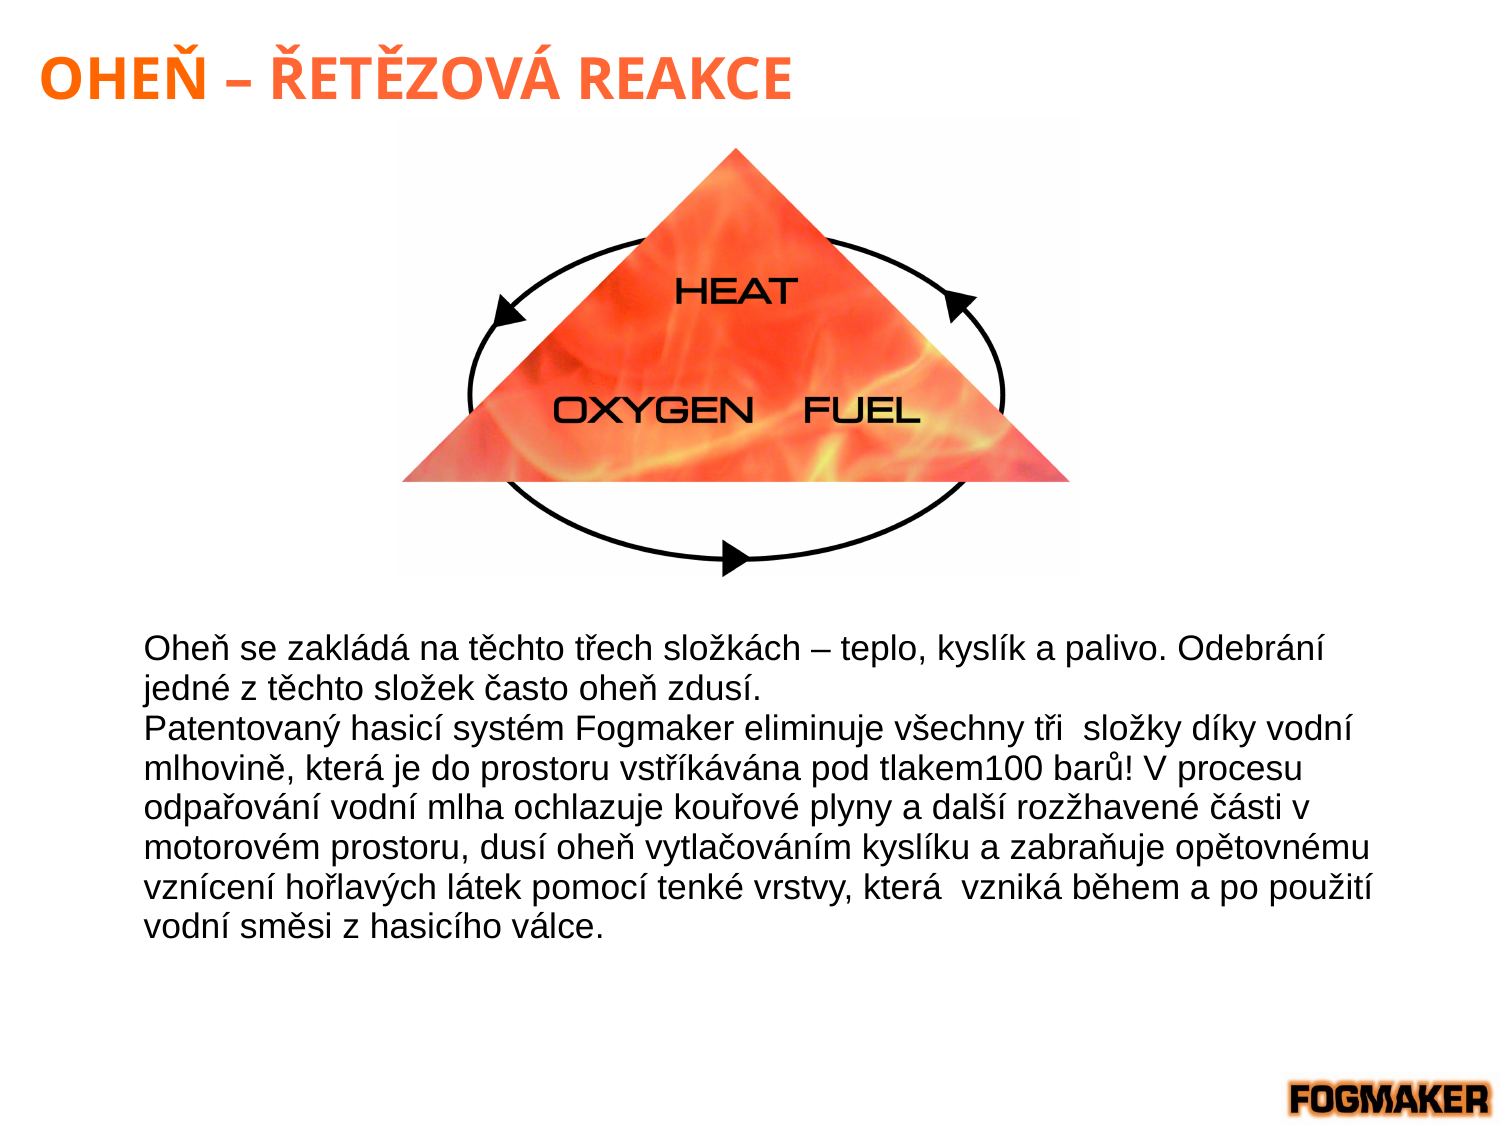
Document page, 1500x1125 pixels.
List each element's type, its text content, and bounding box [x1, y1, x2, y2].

text_box Oheň se zakládá na těchto třech složkách – teplo, kyslík a palivo. Odebrání jedné z těchto složek často oheň zdusí. Patentovaný hasicí systém Fogmaker eliminuje všechny tři složky díky vodní mlhovině, která je do prostoru vstříkávána pod tlakem100 barů! V procesu odpařování vodní mlha ochlazuje kouřové plyny a další rozžhavené části v motorovém prostoru, dusí oheň vytlačováním kyslíku a zabraňuje opětovnému vznícení hořlavých látek pomocí tenké vrstvy, která vzniká během a po použití vodní směsi z hasicího válce. [128, 621, 1417, 994]
picture [398, 117, 1080, 577]
text_box OHEŇ – ŘETĚZOVÁ REAKCE [23, 29, 810, 124]
picture [1281, 1072, 1500, 1125]
